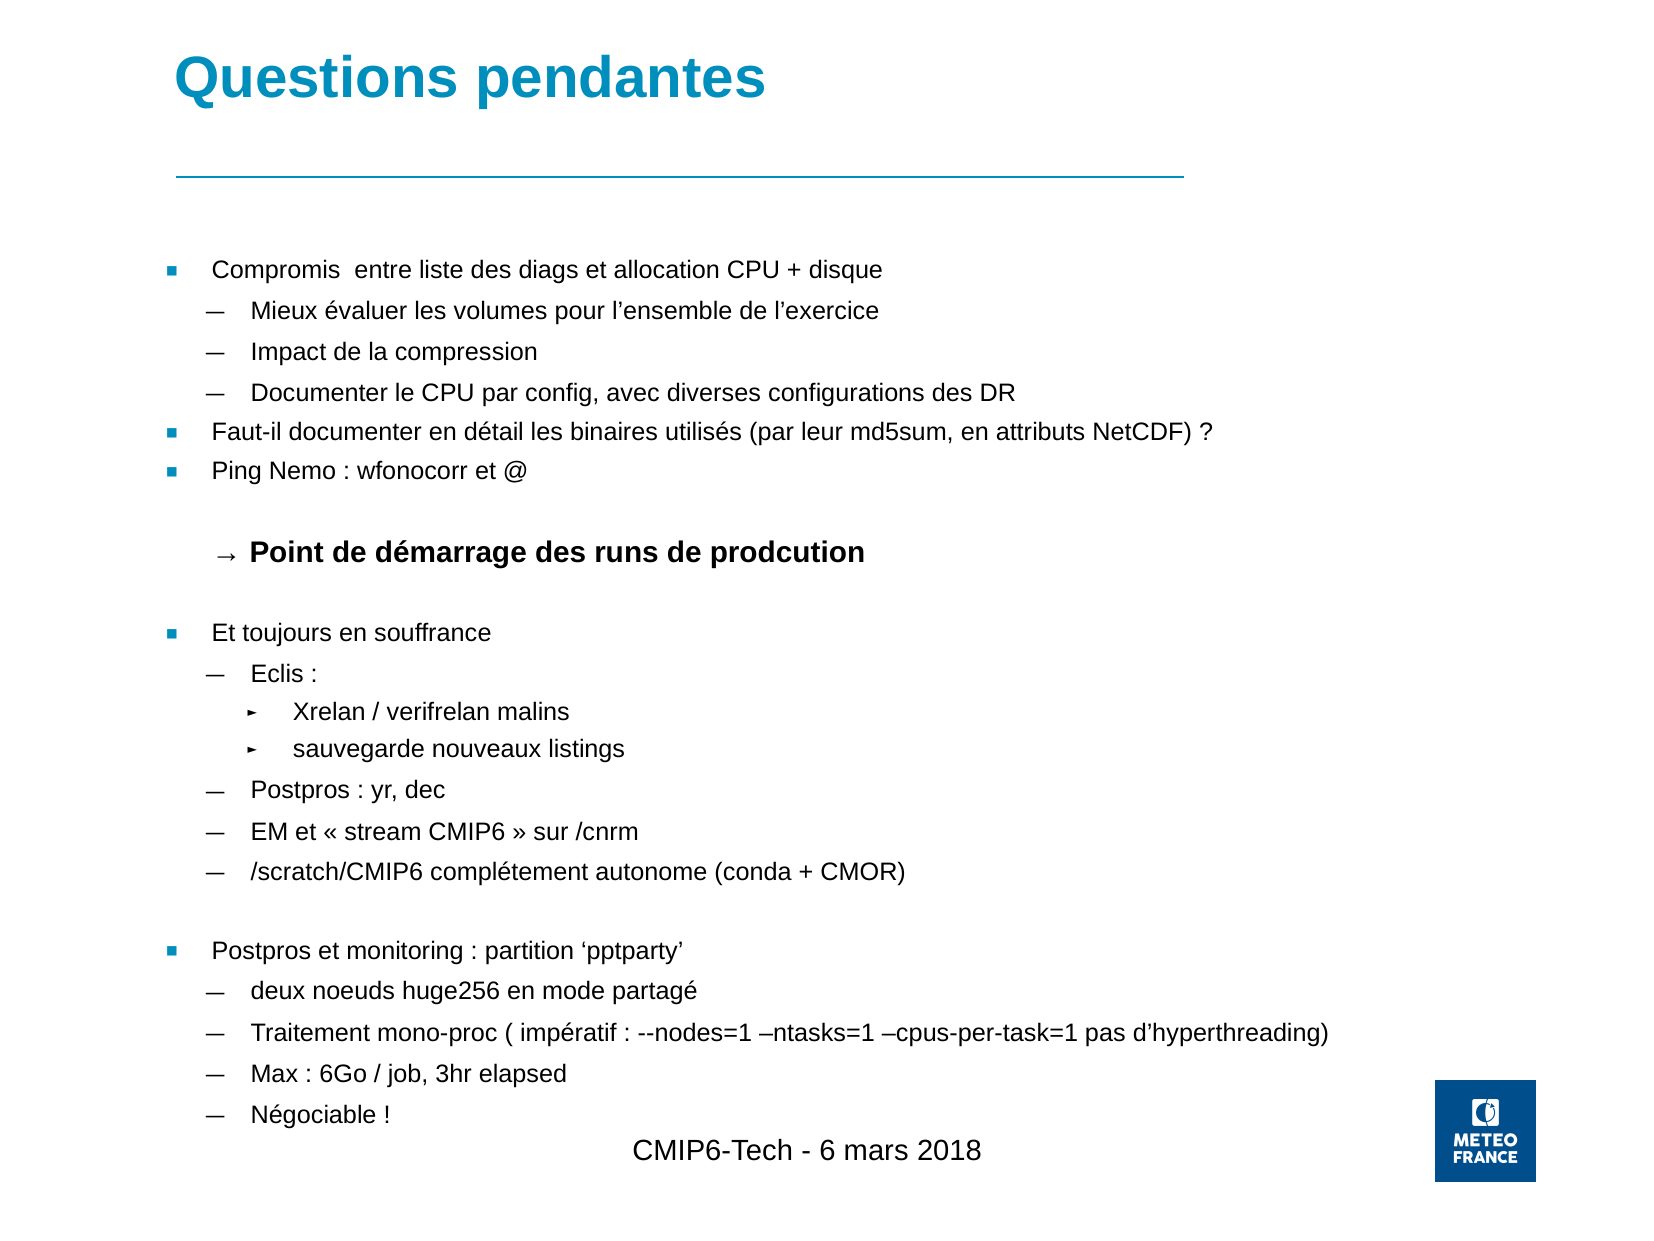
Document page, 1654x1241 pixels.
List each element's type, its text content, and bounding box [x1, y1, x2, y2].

picture [1435, 1134, 1536, 1182]
title Questions pendantes [174, 0, 1654, 156]
list Compromis entre liste des diags et allocation CPU + disque Mieux évaluer les volumes pour l’ensemble de l’exercice Impact de la compression Documenter le CPU par config, avec diverses configurations des DR Faut-il documenter en détail les binaires utilisés (par leur md5sum, en attributs NetCDF) ? Ping Nemo : wfonocorr et @ → Point de démarrage des runs de prodcution Et toujours en souffrance Eclis : Xrelan / verifrelan malins sauvegarde nouveaux listings Postpros : yr, dec EM et « stream CMIP6 » sur /cnrm /scratch/CMIP6 complétement autonome (conda + CMOR) Postpros et monitoring : partition ‘pptparty’ deux noeuds huge256 en mode partagé Traitement mono-proc ( impératif : --nodes=1 –ntasks=1 –cpus-per-task=1 pas d’hyperthreading) Max : 6Go / job, 3hr elapsed Négociable ! [156, 256, 1571, 1134]
